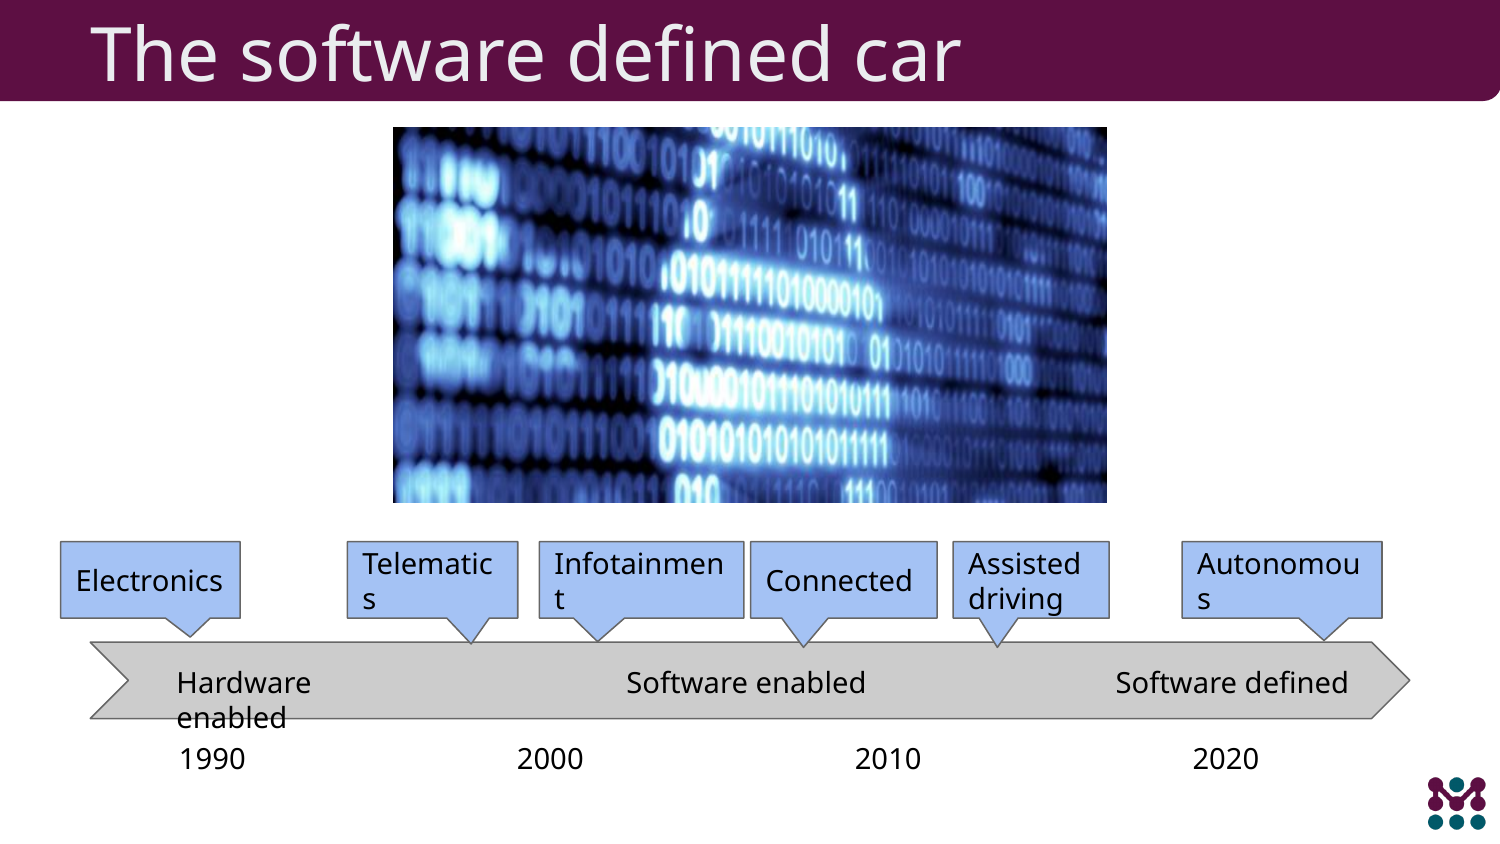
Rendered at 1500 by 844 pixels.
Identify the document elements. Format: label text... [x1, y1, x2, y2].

text_box Telematics [347, 541, 518, 644]
text_box 1990 [163, 726, 270, 802]
text_box Infotainment [539, 541, 744, 642]
text_box Assisted driving [953, 541, 1110, 648]
picture [1413, 762, 1500, 844]
text_box Autonomous [1182, 541, 1383, 641]
text_box Software defined [1100, 649, 1378, 726]
text_box Hardware enabled [161, 649, 439, 726]
picture [393, 127, 1107, 503]
text_box 2000 [501, 725, 608, 802]
text_box 2020 [1177, 726, 1284, 802]
text_box [90, 642, 1410, 719]
text_box Electronics [60, 541, 241, 638]
text_box Connected [750, 541, 938, 648]
title The software defined car [75, 0, 1425, 112]
text_box Software enabled [611, 649, 889, 726]
text_box 2010 [839, 725, 946, 802]
